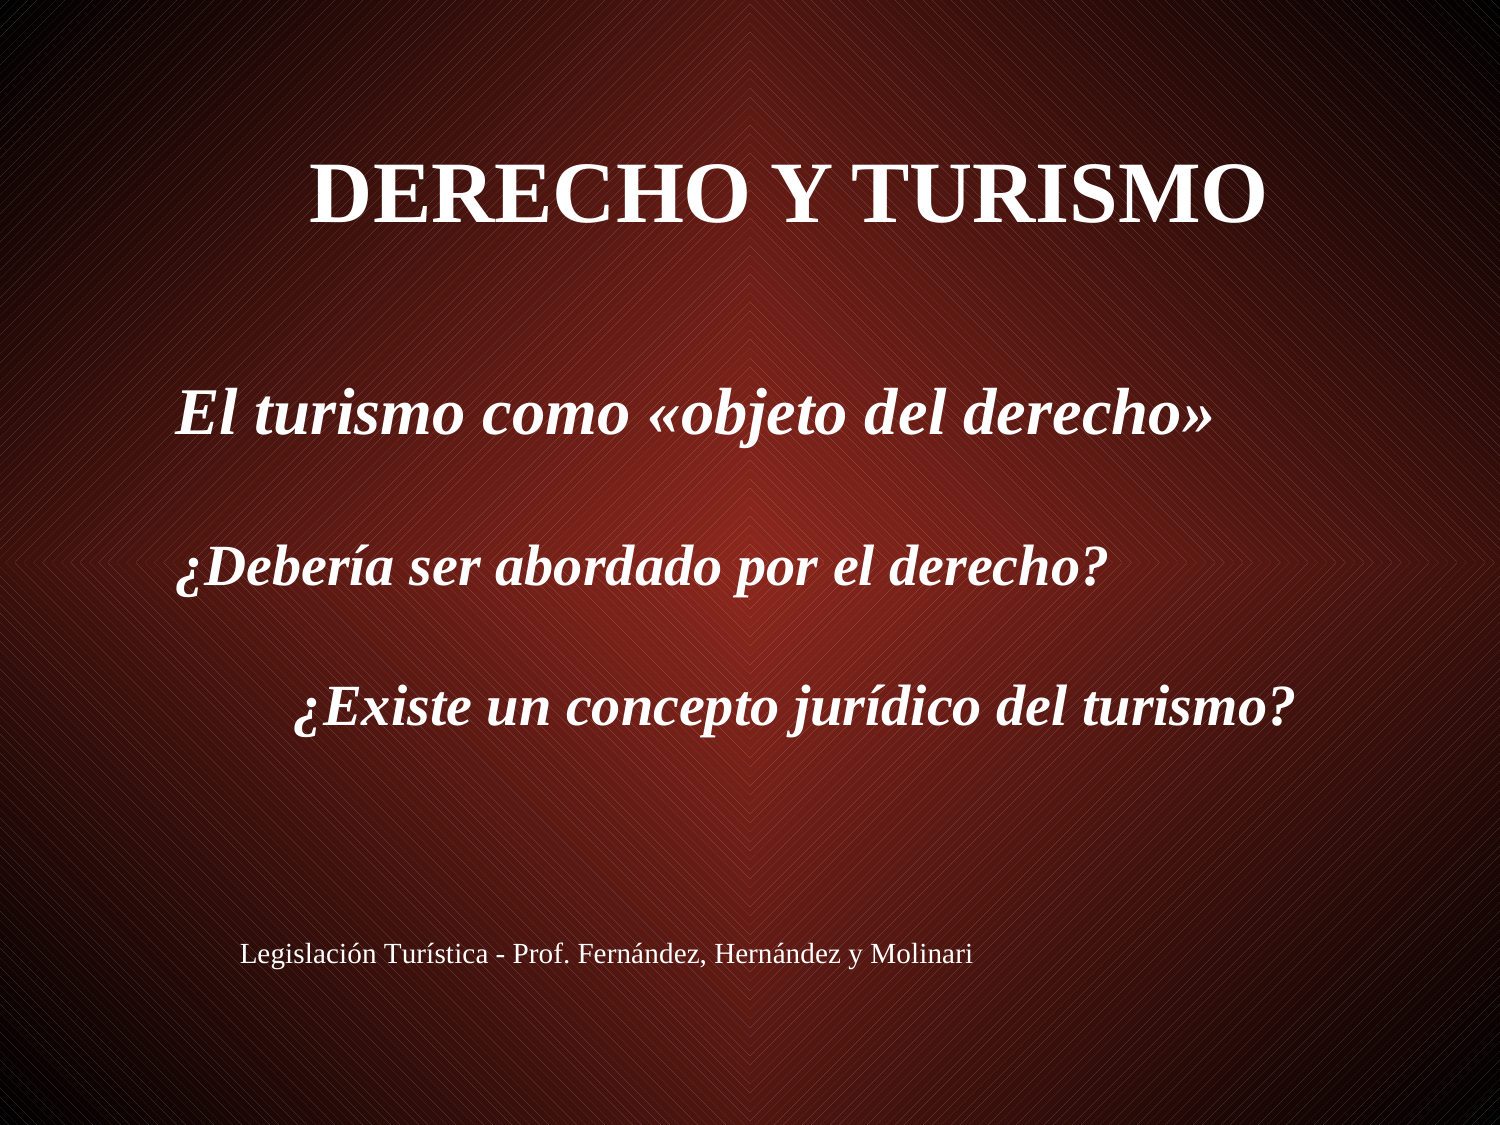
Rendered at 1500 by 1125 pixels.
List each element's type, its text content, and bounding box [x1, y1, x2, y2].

subtitle El turismo como «objeto del derecho» ¿Debería ser abordado por el derecho? ¿Existe un concepto jurídico del turismo? [81, 360, 1431, 963]
text_box Legislación Turística - Prof. Fernández, Hernández y Molinari [224, 926, 1176, 987]
title DERECHO Y TURISMO [88, 127, 1412, 360]
